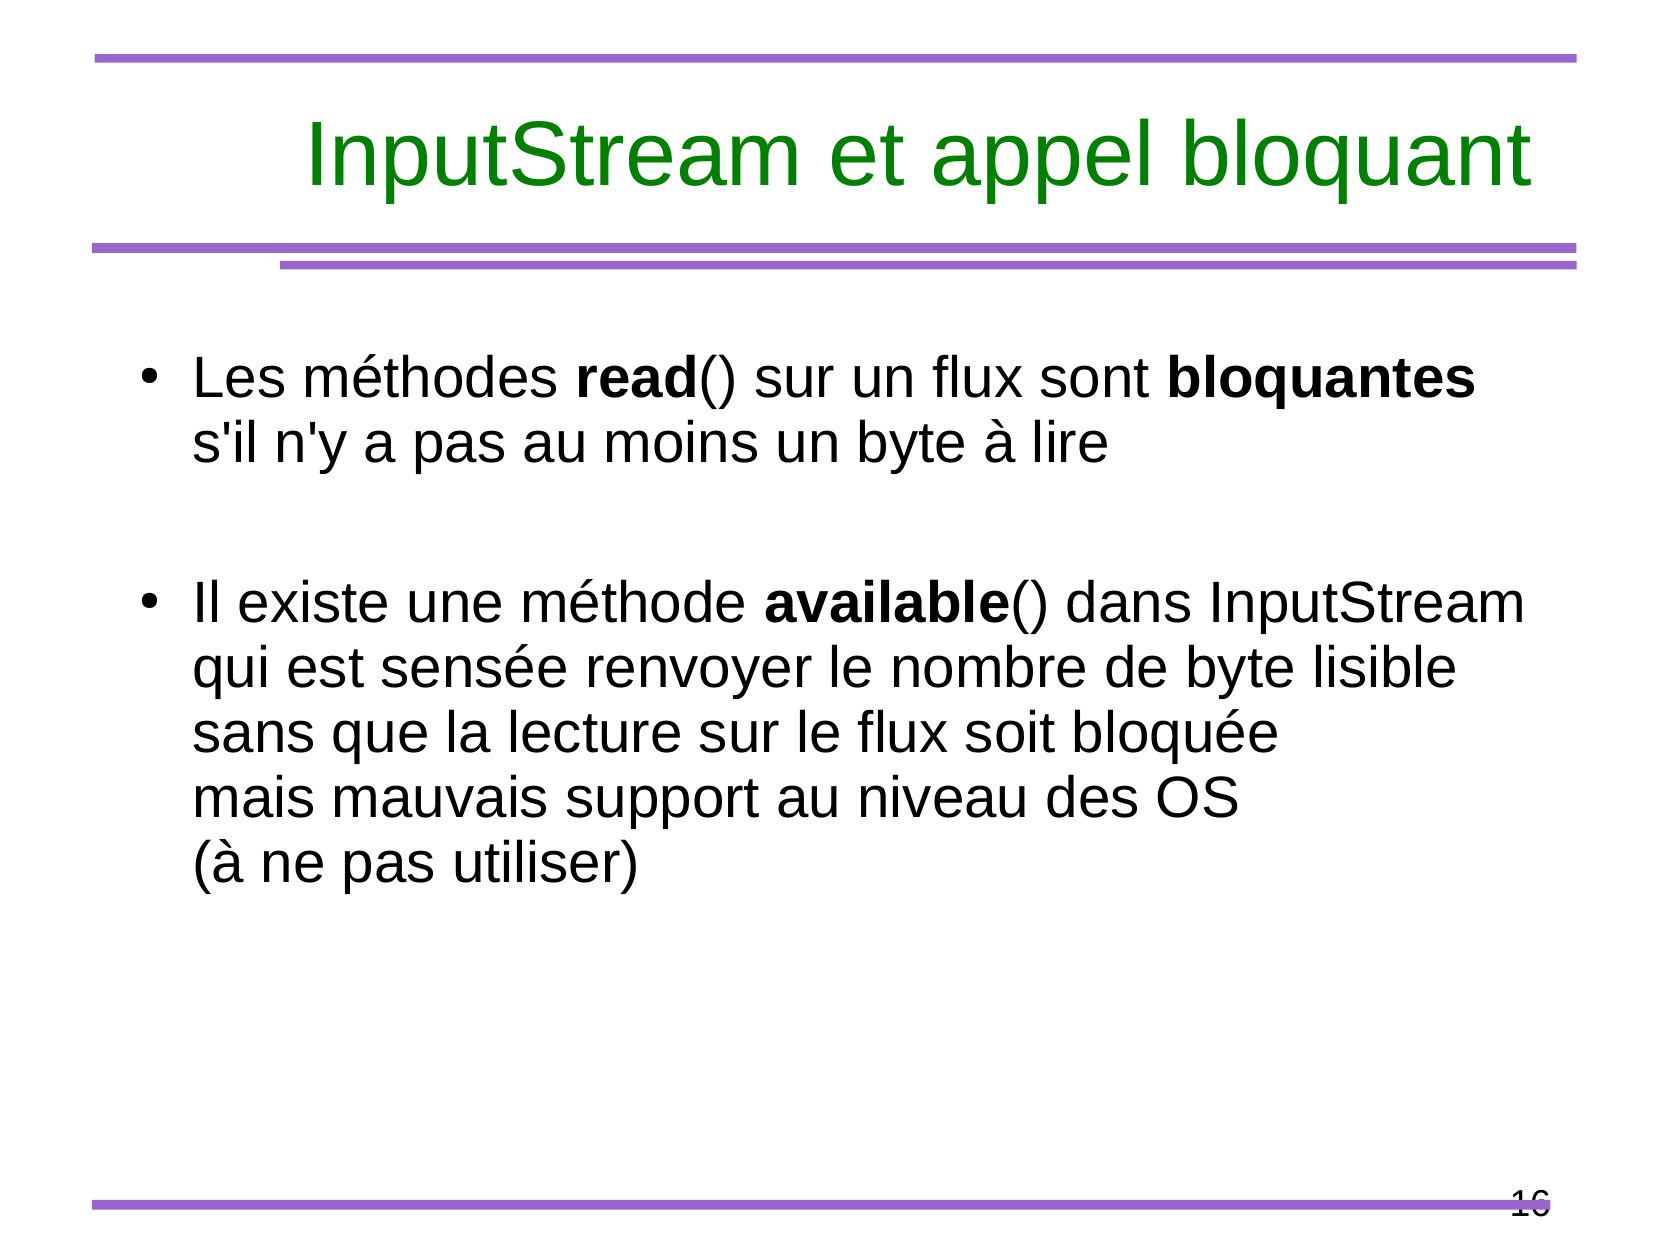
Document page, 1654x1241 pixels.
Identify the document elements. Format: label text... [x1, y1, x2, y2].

title InputStream et appel bloquant [121, 49, 1534, 257]
list Les méthodes read() sur un flux sont bloquantes s'il n'y a pas au moins un byte à lire Il existe une méthode available() dans InputStream qui est sensée renvoyer le nombre de byte lisible sans que la lecture sur le flux soit bloquée mais mauvais support au niveau des OS (à ne pas utiliser) [121, 344, 1534, 1127]
